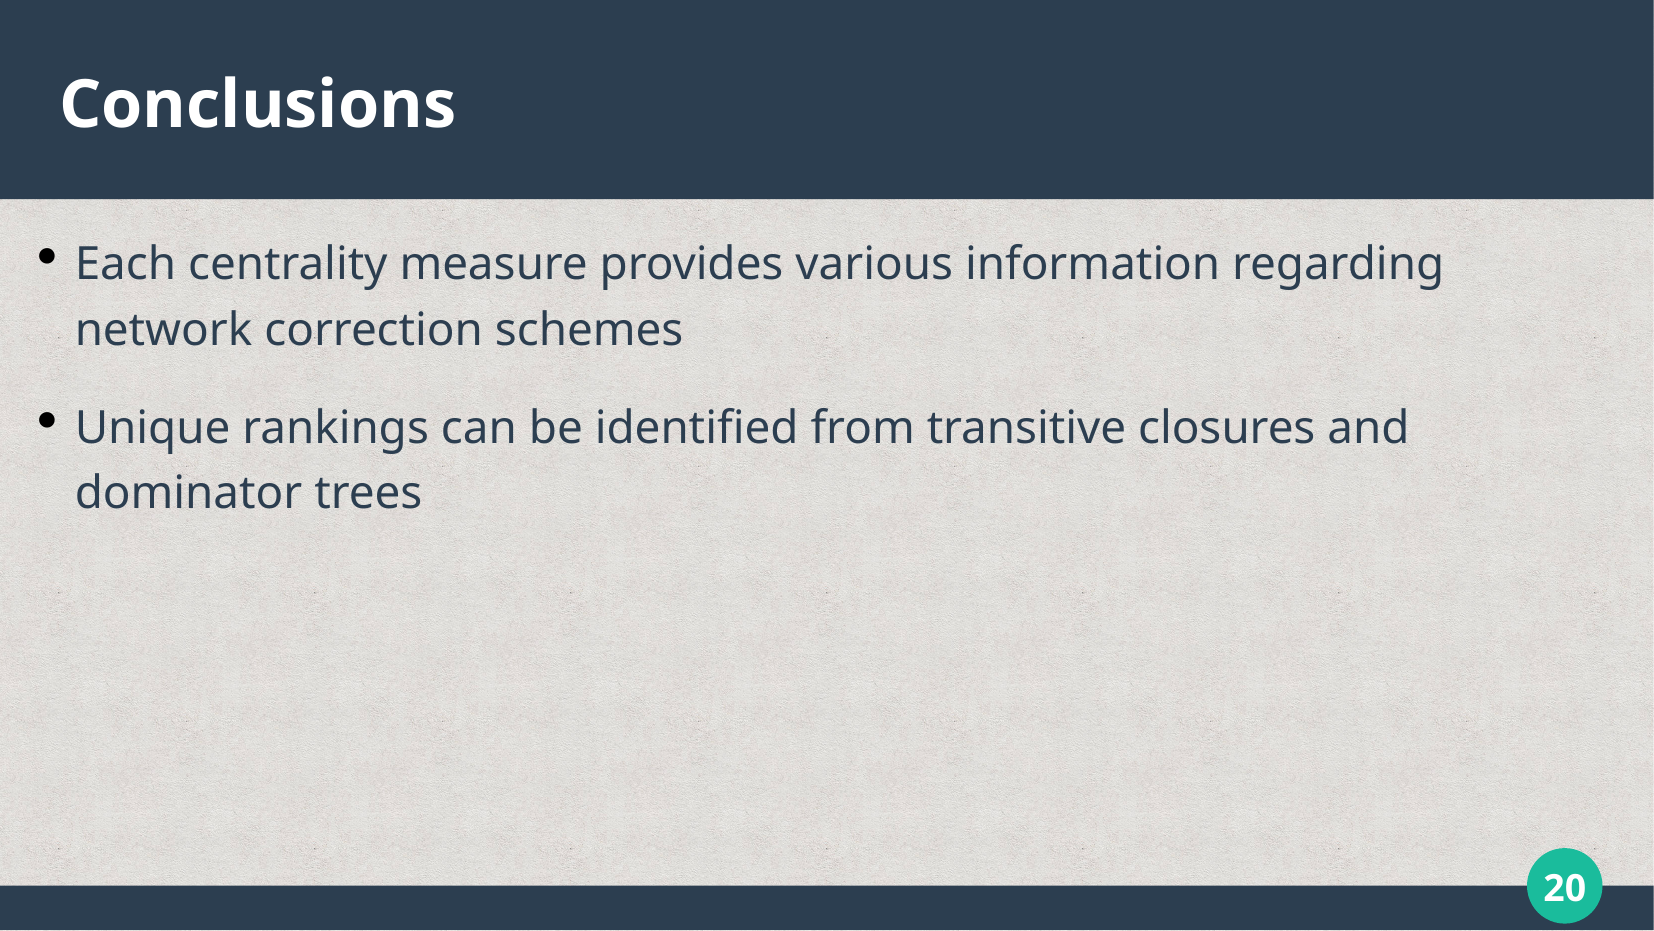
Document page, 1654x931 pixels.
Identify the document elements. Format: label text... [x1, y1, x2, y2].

title Conclusions [59, 36, 1595, 155]
text_box Each centrality measure provides various information regarding network correction schemes Unique rankings can be identified from transitive closures and dominator trees [39, 223, 1575, 826]
picture [0, 200, 1654, 885]
